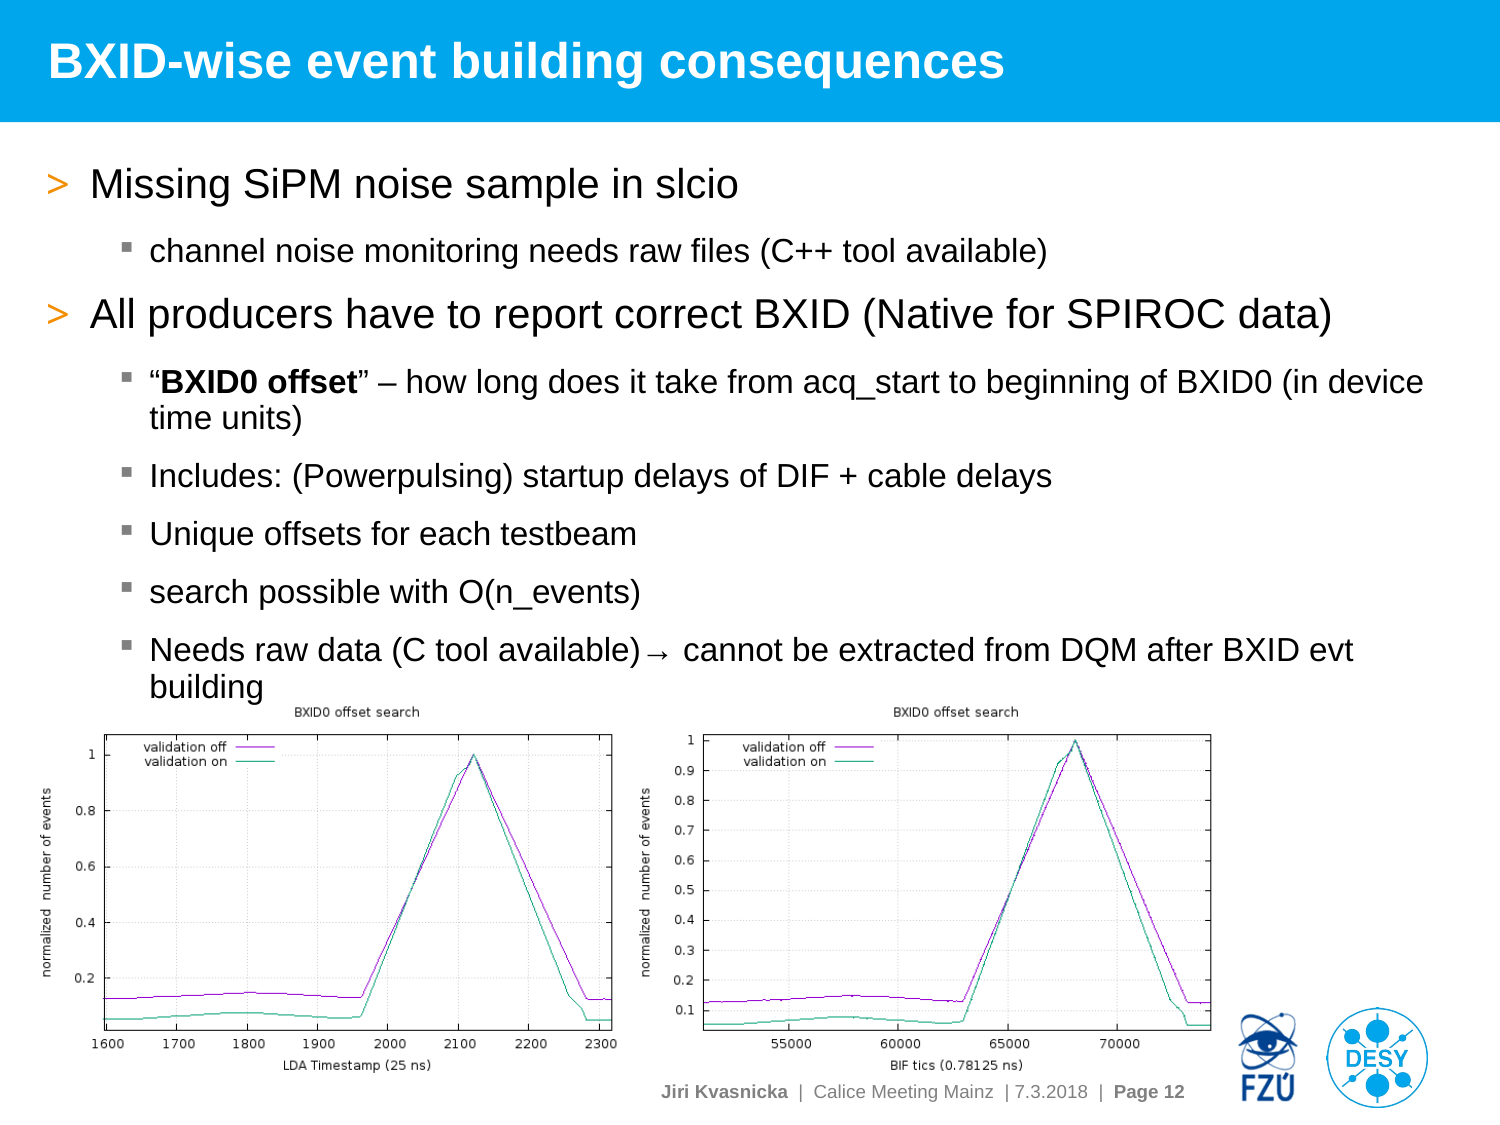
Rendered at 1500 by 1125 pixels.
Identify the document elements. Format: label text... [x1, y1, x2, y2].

list Missing SiPM noise sample in slcio channel noise monitoring needs raw files (C++ tool available) All producers have to report correct BXID (Native for SPIROC data) “BXID0 offset” – how long does it take from acq_start to beginning of BXID0 (in device time units) Includes: (Powerpulsing) startup delays of DIF + cable delays Unique offsets for each testbeam search possible with O(n_events) Needs raw data (C tool available)→ cannot be extracted from DQM after BXID evt building [46, 160, 1444, 813]
picture [35, 690, 1321, 1110]
title BXID-wise event building consequences [47, 16, 1446, 107]
picture [1326, 1007, 1428, 1108]
